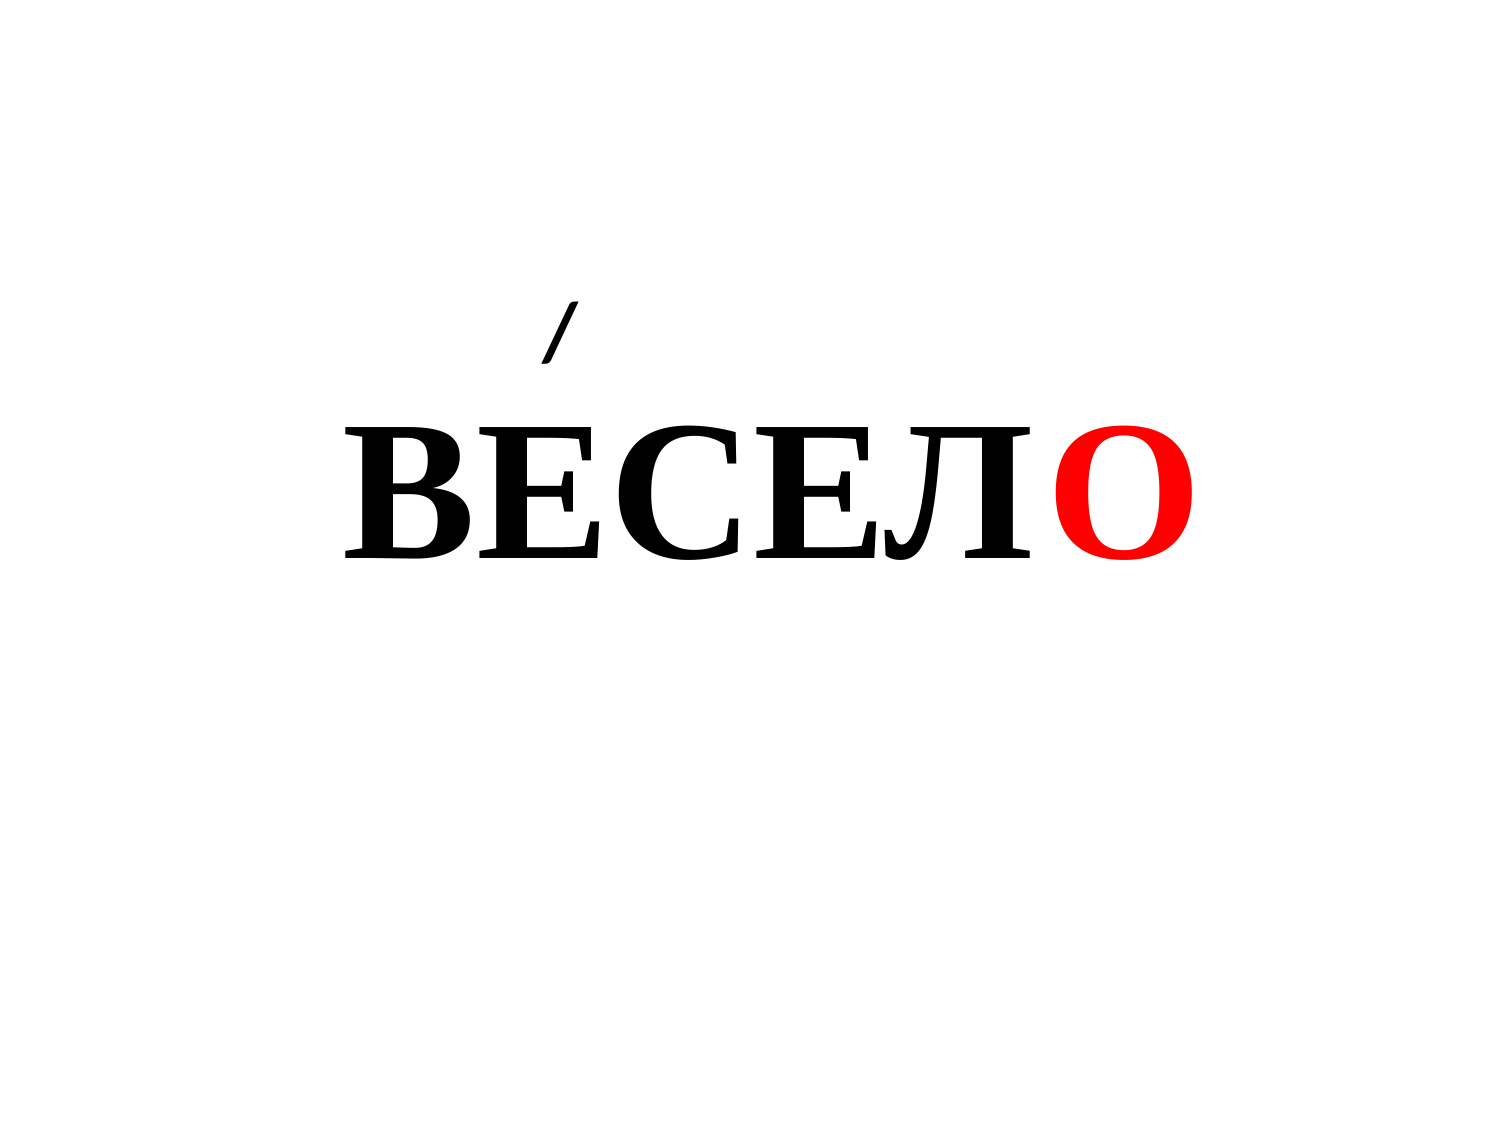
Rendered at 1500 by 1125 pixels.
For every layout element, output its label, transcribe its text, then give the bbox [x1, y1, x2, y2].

text_box О [1031, 351, 1219, 607]
text_box / [527, 269, 704, 385]
text_box ВЕСЕЛ [328, 351, 1031, 607]
